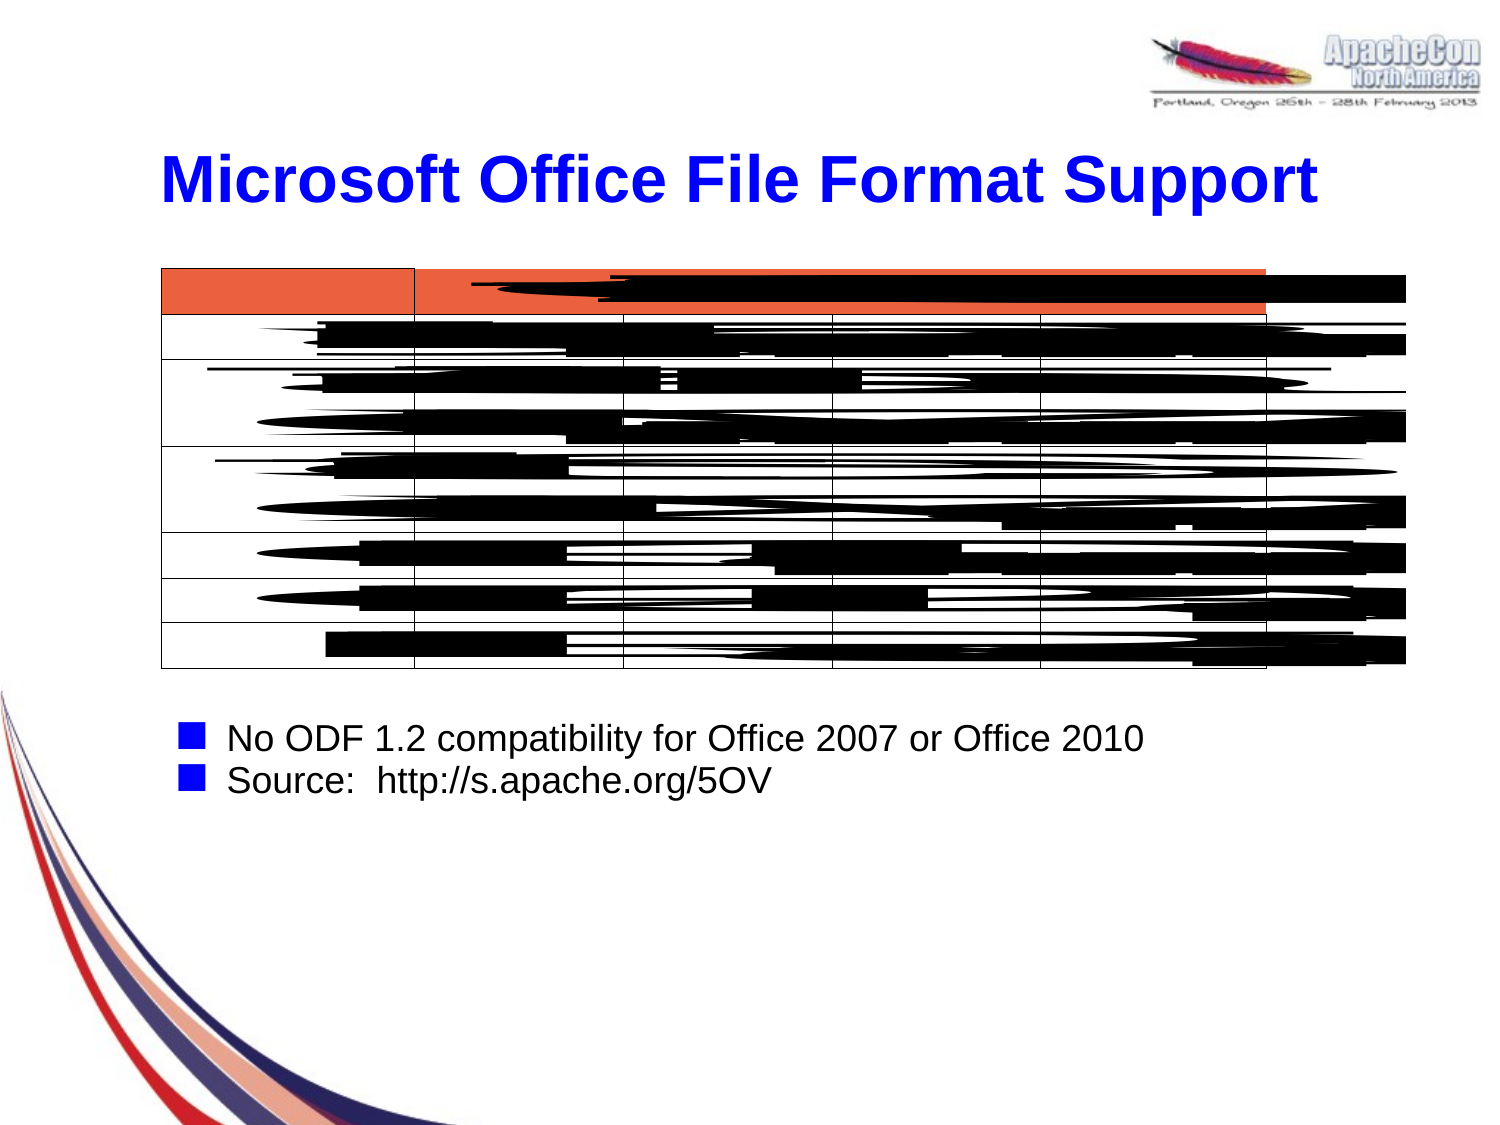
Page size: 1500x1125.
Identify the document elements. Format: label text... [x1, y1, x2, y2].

picture [0, 0, 1500, 1125]
chart [160, 268, 1406, 906]
title Microsoft Office File Format Support [160, 128, 1393, 231]
text_box No ODF 1.2 compatibility for Office 2007 or Office 2010 Source: http://s.apache.org/5OV [163, 709, 1160, 809]
